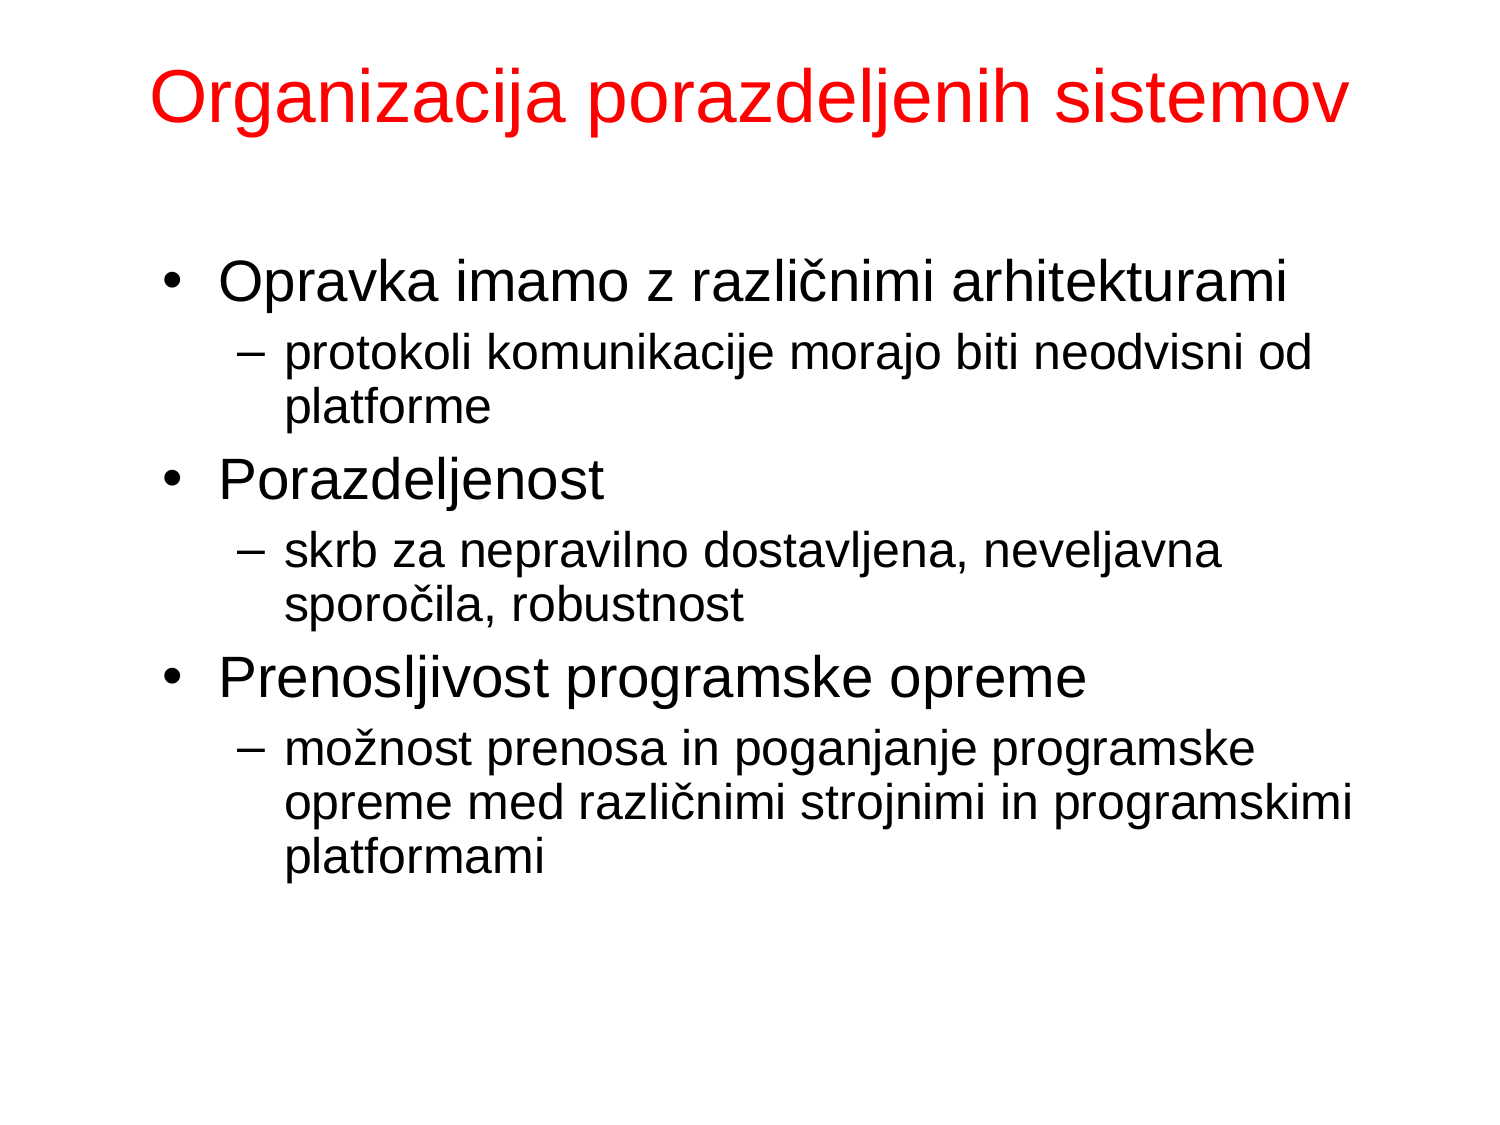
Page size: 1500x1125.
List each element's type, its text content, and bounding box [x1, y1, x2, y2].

text_box Opravka imamo z različnimi arhitekturami protokoli komunikacije morajo biti neodvisni od platforme Porazdeljenost skrb za nepravilno dostavljena, neveljavna sporočila, robustnost Prenosljivost programske opreme možnost prenosa in poganjanje programske opreme med različnimi strojnimi in programskimi platformami [147, 243, 1436, 731]
title Organizacija porazdeljenih sistemov [0, 23, 1500, 161]
